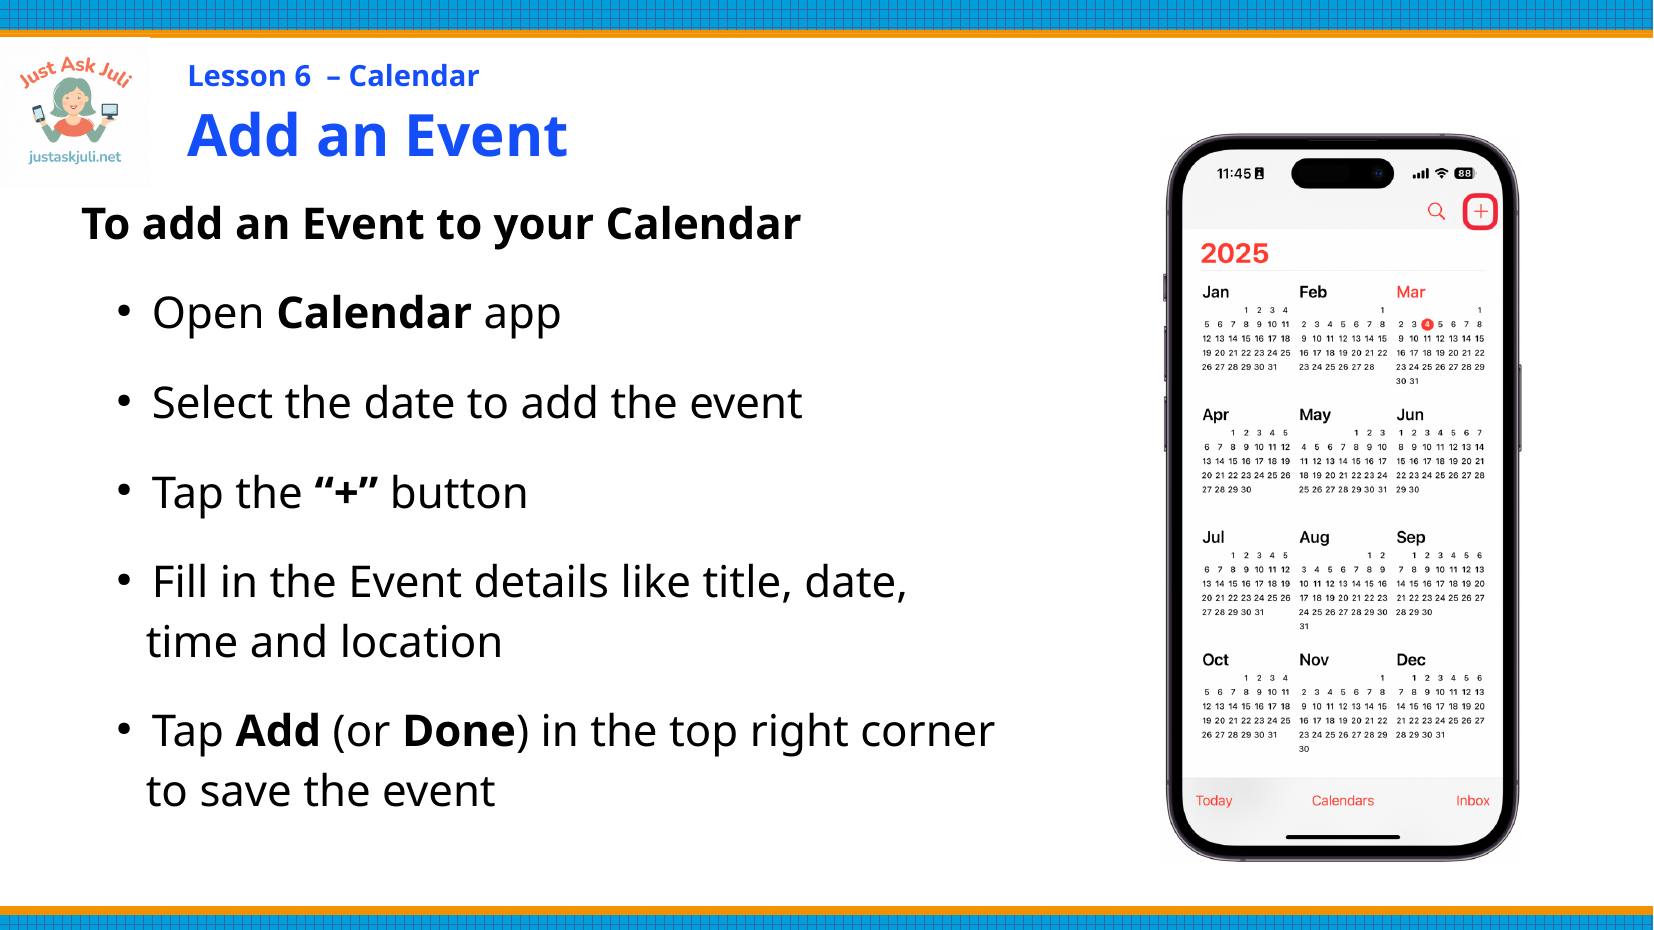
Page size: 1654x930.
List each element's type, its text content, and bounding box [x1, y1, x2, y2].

text_box Lesson 6 – Calendar Add an Event [187, 37, 1238, 192]
picture [1162, 132, 1523, 863]
text_box To add an Event to your Calendar Open Calendar app Select the date to add the event Tap the “+” button Fill in the Event details like title, date, time and location Tap Add (or Done) in the top right corner to save the event [74, 192, 1013, 819]
picture [0, 37, 150, 188]
